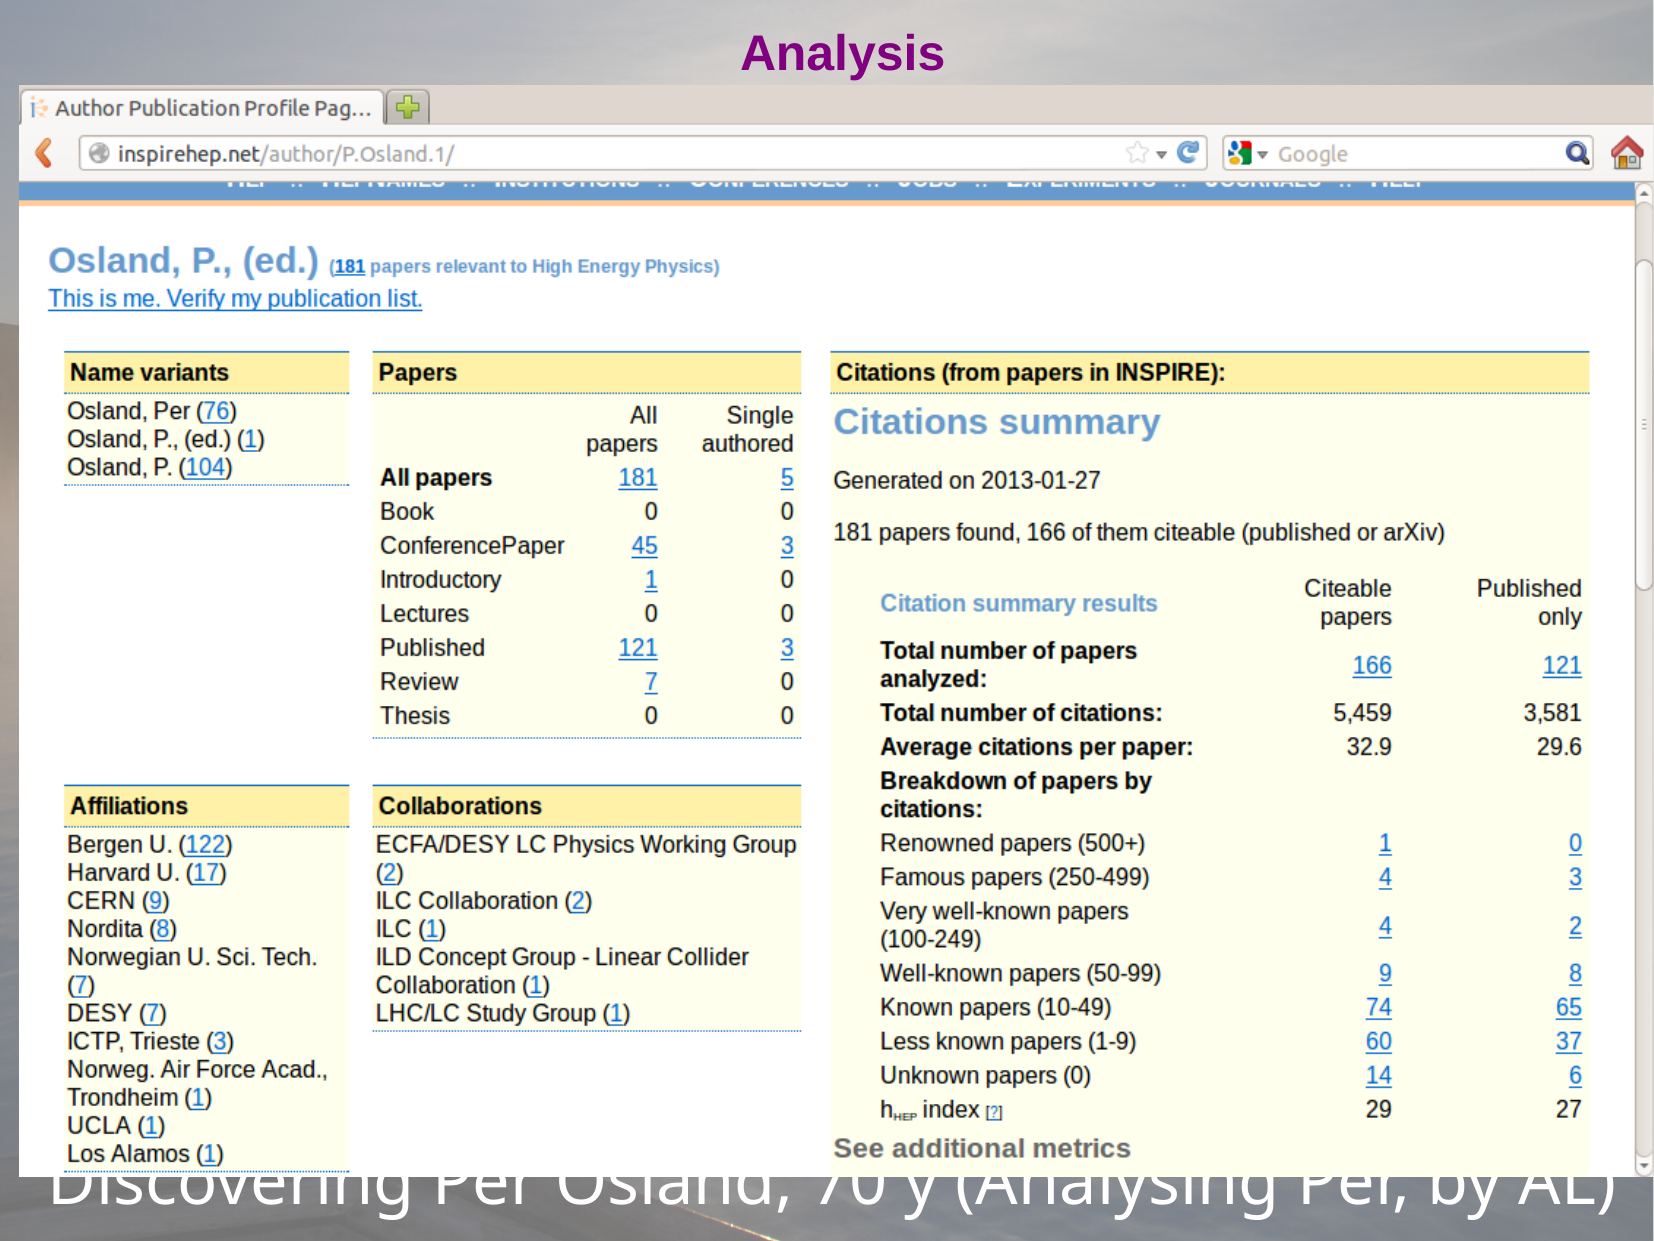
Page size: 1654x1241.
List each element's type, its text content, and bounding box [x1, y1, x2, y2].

text_box Analysis [725, 18, 961, 89]
picture [19, 85, 1654, 1177]
